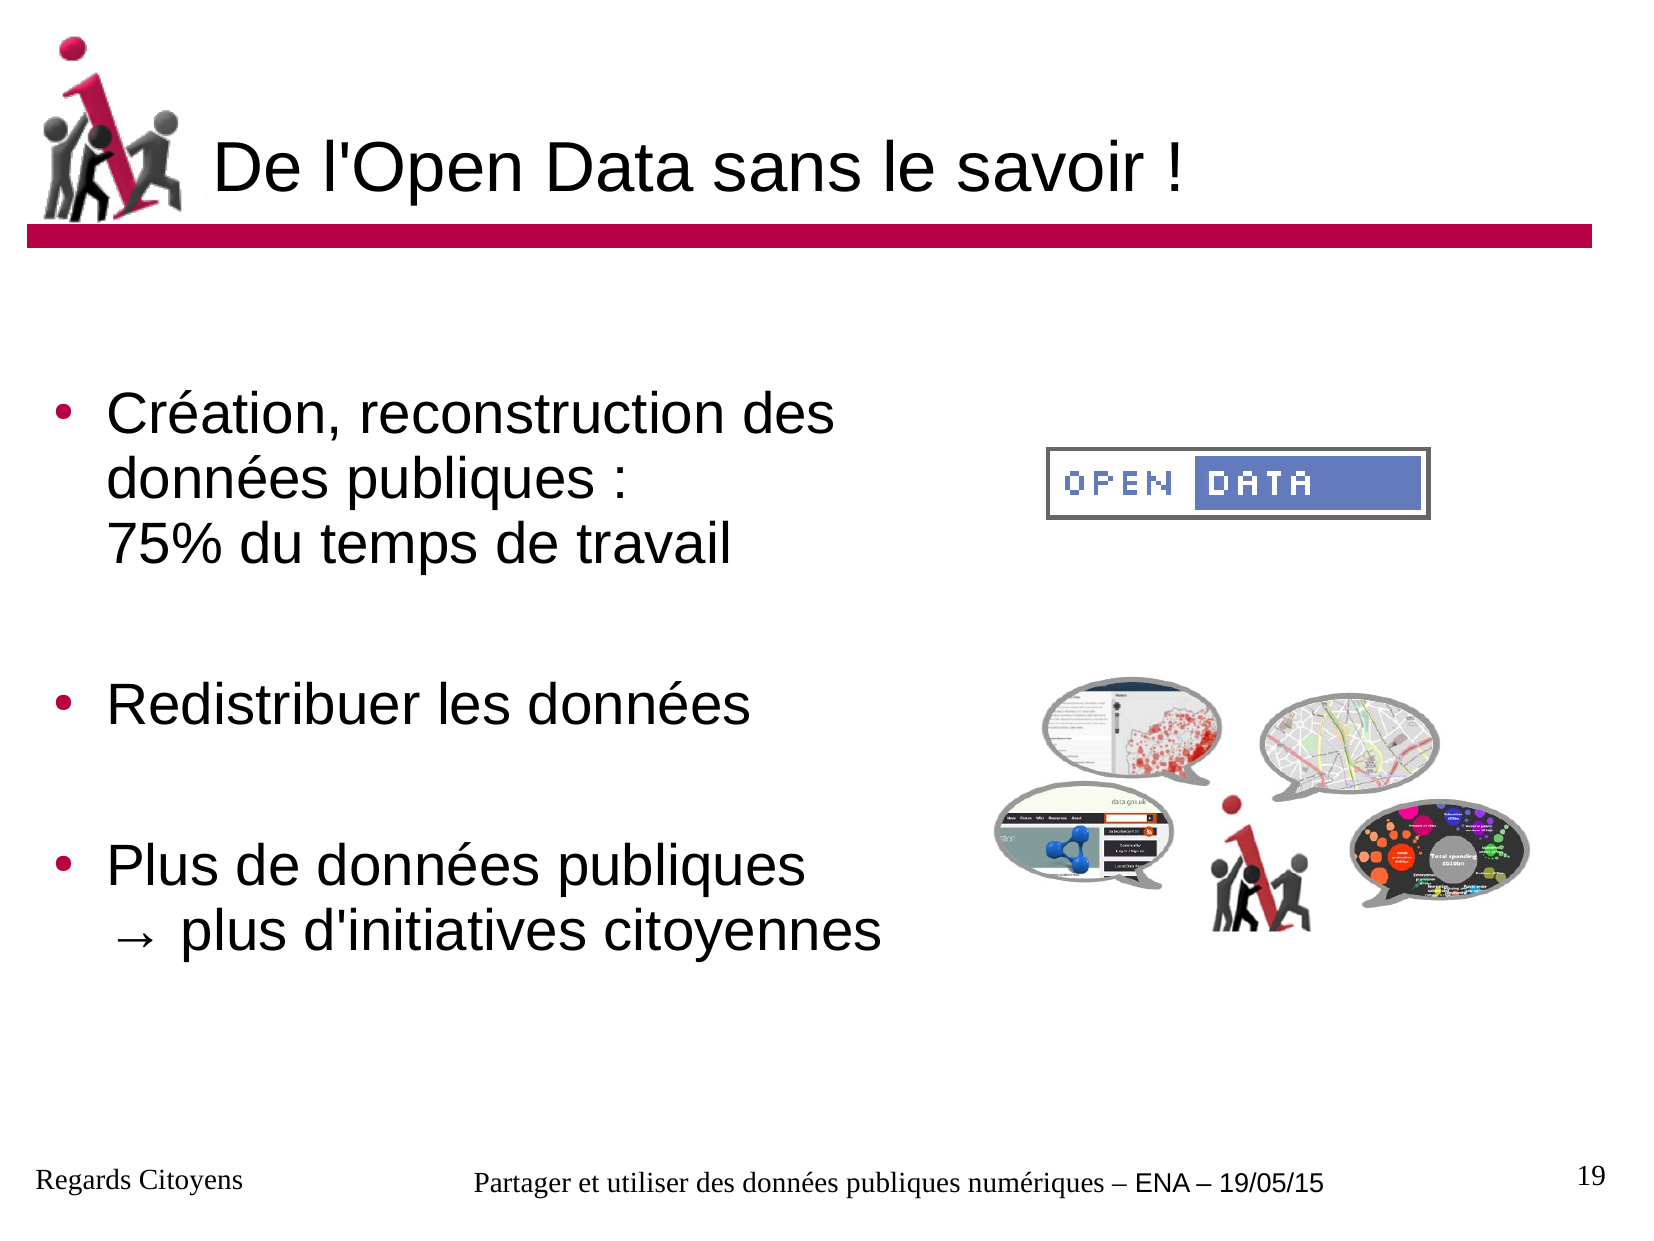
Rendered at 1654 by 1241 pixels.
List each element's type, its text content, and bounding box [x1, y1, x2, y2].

picture [27, 31, 208, 224]
picture [1046, 447, 1431, 520]
title De l'Open Data sans le savoir ! [212, 70, 1647, 264]
list Création, reconstruction des données publiques : 75% du temps de travail Redistribuer les données Plus de données publiques → plus d'initiatives citoyennes [35, 380, 892, 1199]
picture [993, 660, 1536, 932]
